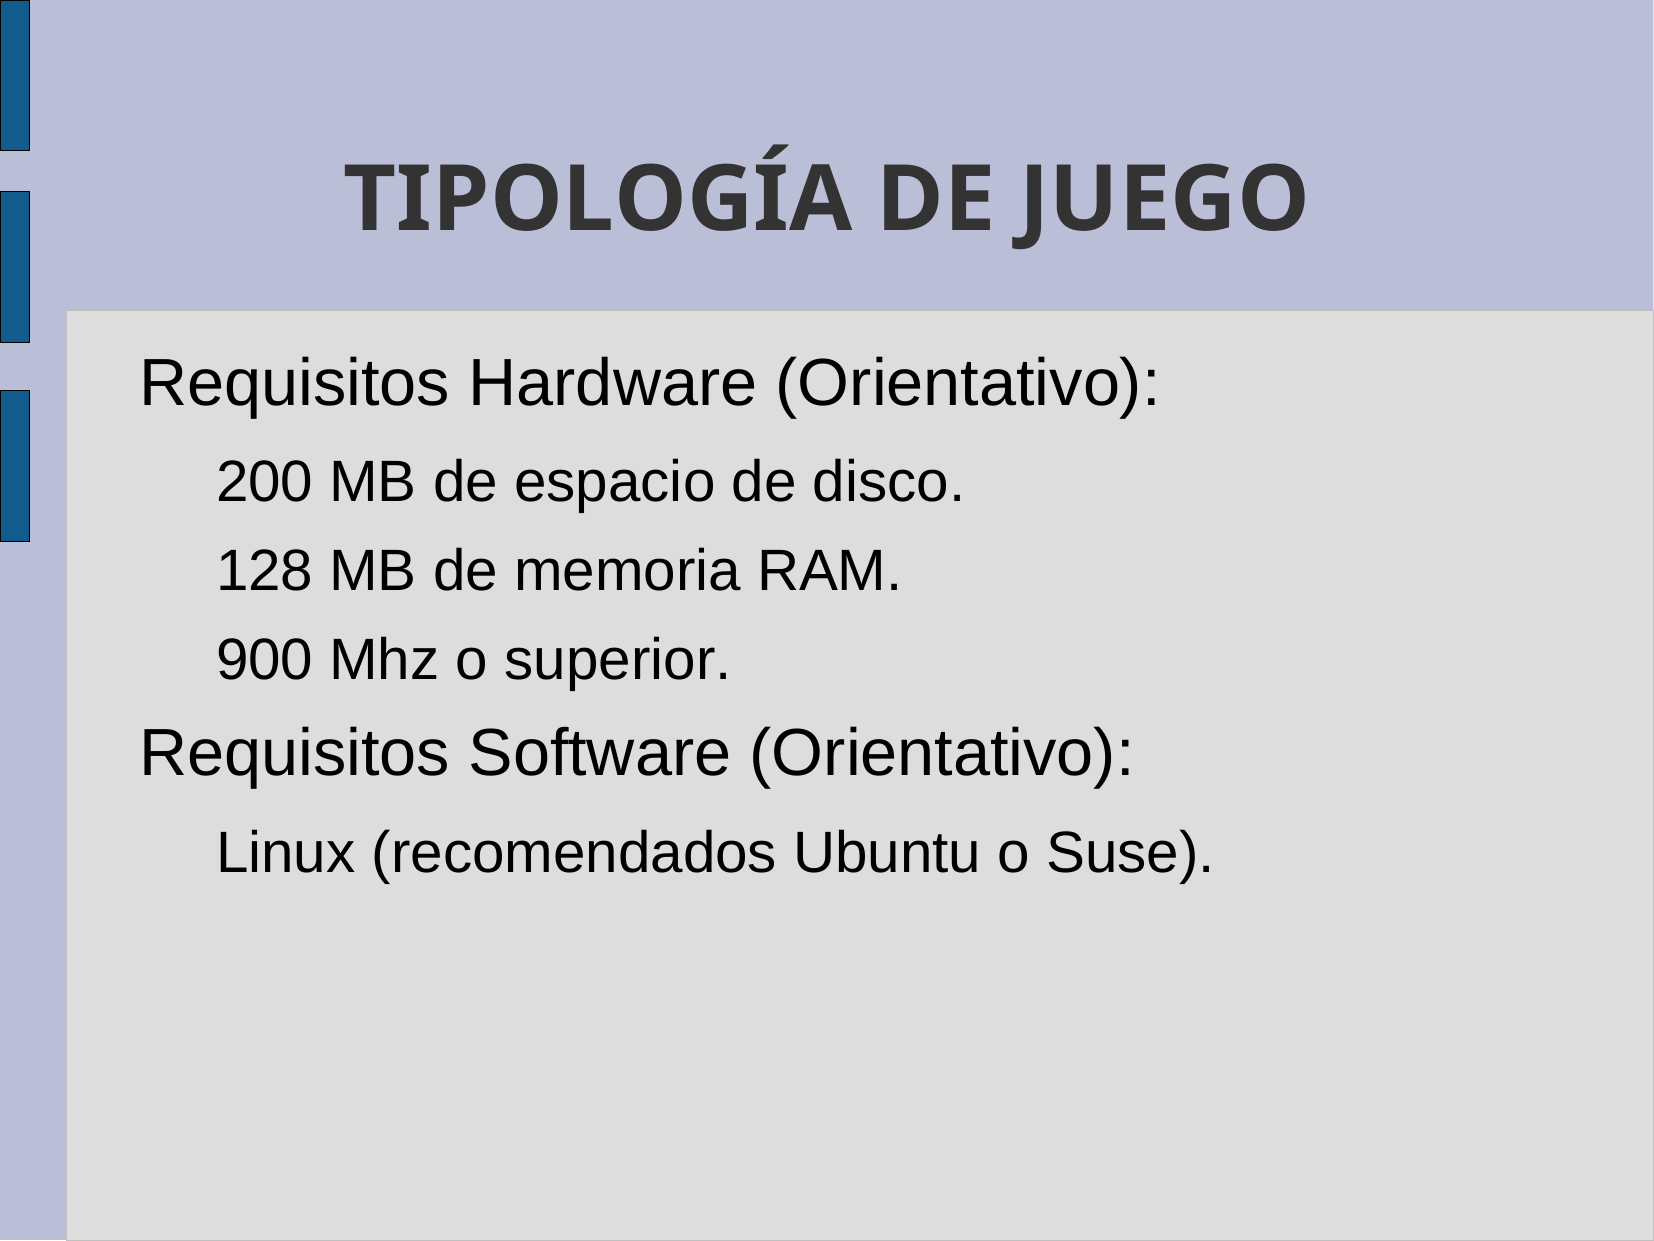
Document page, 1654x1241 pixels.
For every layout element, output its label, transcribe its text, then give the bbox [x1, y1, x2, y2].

list Requisitos Hardware (Orientativo): 200 MB de espacio de disco. 128 MB de memoria RAM. 900 Mhz o superior. Requisitos Software (Orientativo): Linux (recomendados Ubuntu o Suse). [121, 344, 1534, 1127]
title TIPOLOGÍA DE JUEGO [121, 91, 1534, 299]
